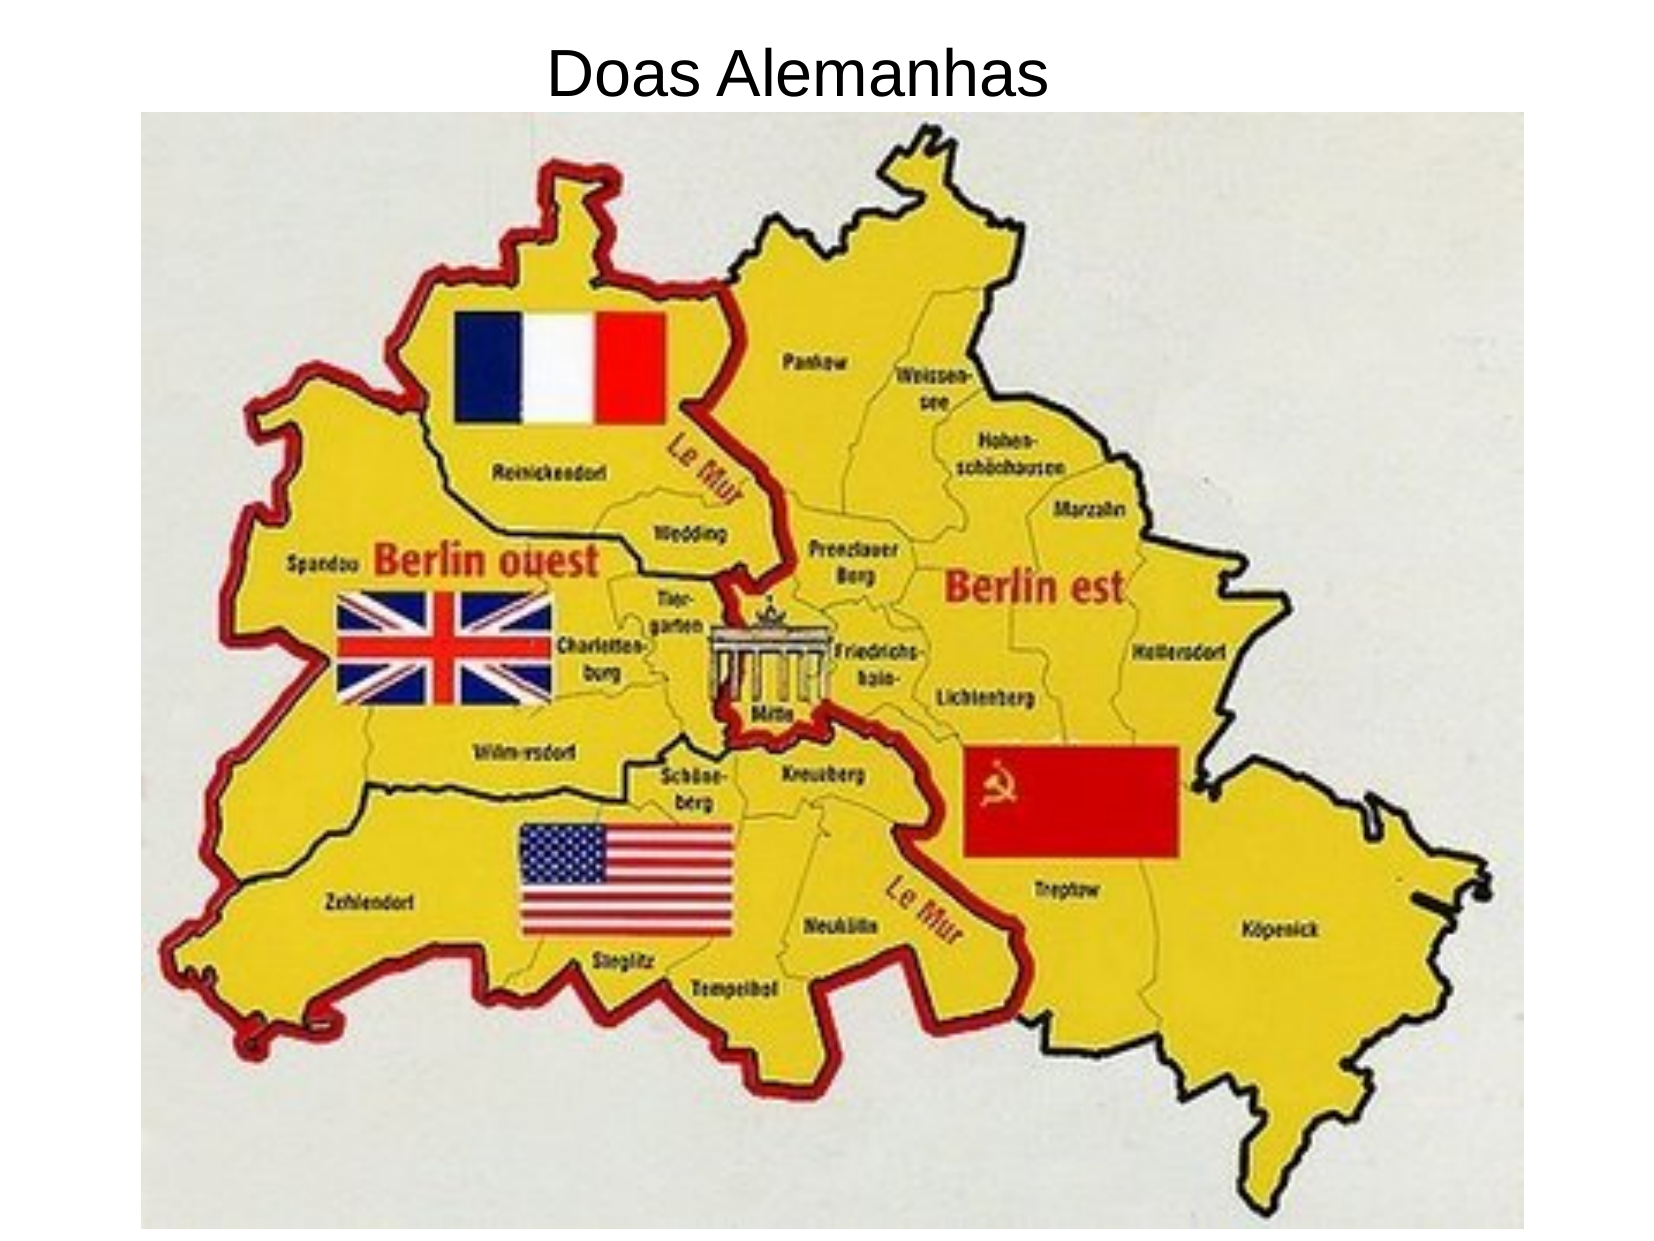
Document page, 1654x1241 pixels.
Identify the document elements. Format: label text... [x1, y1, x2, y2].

text_box Doas Alemanhas [531, 28, 1595, 119]
picture [141, 112, 1524, 1229]
